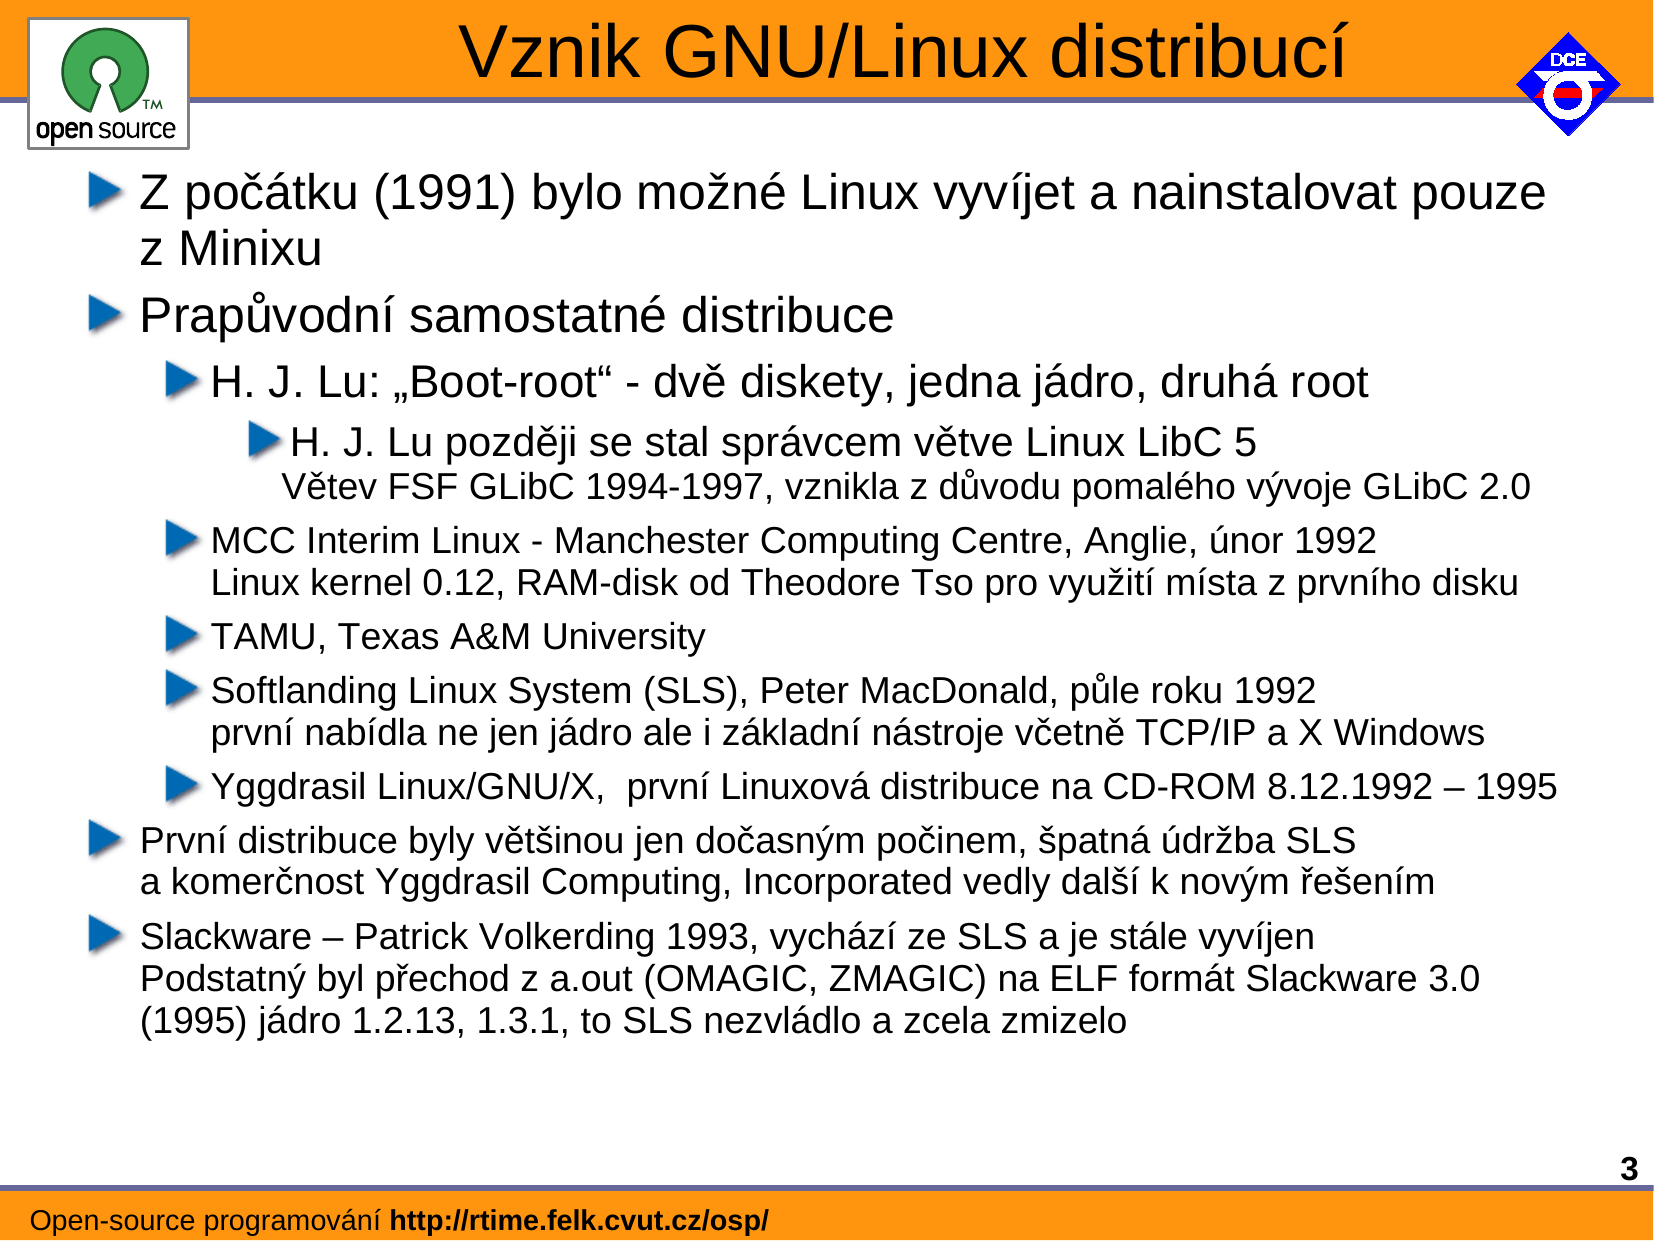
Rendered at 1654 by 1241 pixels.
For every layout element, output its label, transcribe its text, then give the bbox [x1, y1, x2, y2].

list Z počátku (1991) bylo možné Linux vyvíjet a nainstalovat pouze z Minixu Prapůvodní samostatné distribuce H. J. Lu: „Boot-root“ - dvě diskety, jedna jádro, druhá root H. J. Lu později se stal správcem větve Linux LibC 5 Větev FSF GLibC 1994-1997, vznikla z důvodu pomalého vývoje GLibC 2.0 MCC Interim Linux - Manchester Computing Centre, Anglie, únor 1992 Linux kernel 0.12, RAM-disk od Theodore Tso pro využití místa z prvního disku TAMU, Texas A&M University Softlanding Linux System (SLS), Peter MacDonald, půle roku 1992 první nabídla ne jen jádro ale i základní nástroje včetně TCP/IP a X Windows Yggdrasil Linux/GNU/X, první Linuxová distribuce na CD-ROM 8.12.1992 – 1995 První distribuce byly většinou jen dočasným počinem, špatná údržba SLS a komerčnost Yggdrasil Computing, Incorporated vedly další k novým řešením Slackware – Patrick Volkerding 1993, vychází ze SLS a je stále vyvíjen Podstatný byl přechod z a.out (OMAGIC, ZMAGIC) na ELF formát Slackware 3.0 (1995) jádro 1.2.13, 1.3.1, to SLS nezvládlo a zcela zmizelo [68, 164, 1592, 1126]
title Vznik GNU/Linux distribucí [178, 4, 1631, 98]
